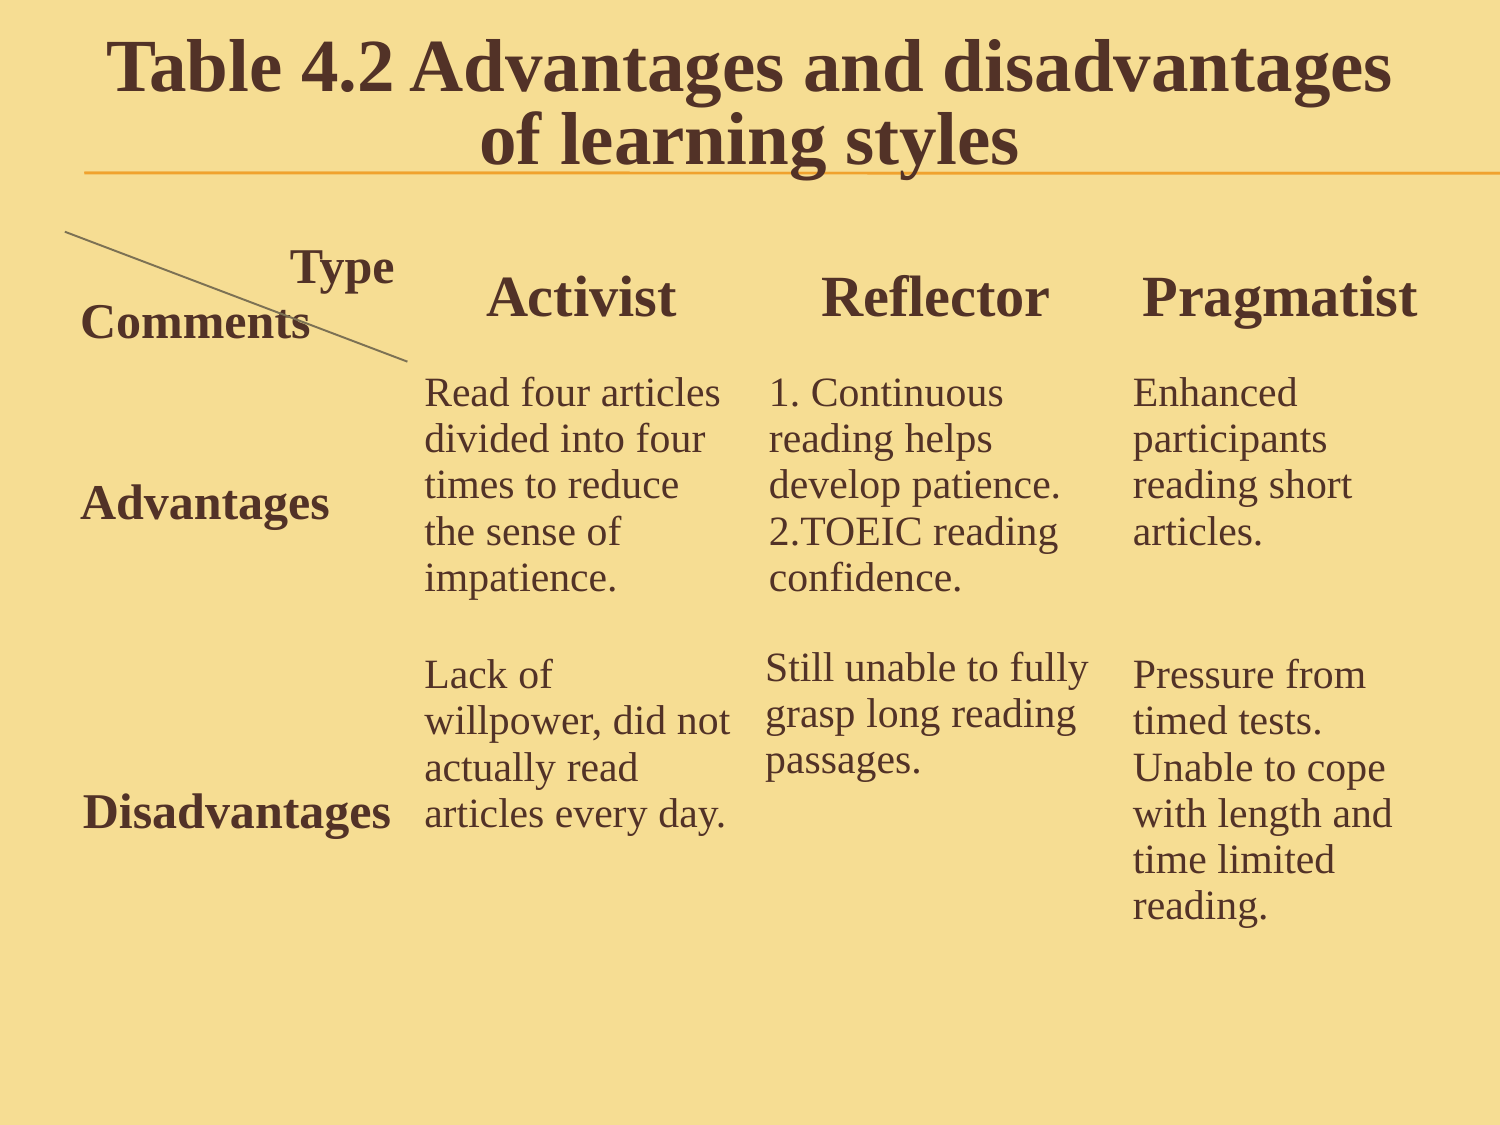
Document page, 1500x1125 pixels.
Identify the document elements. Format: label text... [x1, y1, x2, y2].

table_cell Advantages [65, 362, 409, 644]
table_header Pragmatist [1118, 232, 1443, 362]
title Table 4.2 Advantages and disadvantages of learning styles [0, 30, 1500, 183]
table_cell 1. Continuous reading helps develop patience. 2.TOEIC reading confidence. [754, 362, 1118, 644]
table_header Activist [409, 232, 754, 362]
table_cell Pressure from timed tests. Unable to cope with length and time limited reading. [1118, 644, 1443, 979]
table_cell Disadvantages [65, 644, 409, 979]
table_cell Lack of willpower, did not actually read articles every day. [409, 644, 754, 979]
table_header Reflector [754, 232, 1118, 362]
table_cell Enhanced participants reading short articles. [1118, 362, 1443, 644]
table_cell Still unable to fully grasp long reading passages. [754, 644, 1118, 979]
table_header Type Comments [65, 234, 402, 362]
table_cell Read four articles divided into four times to reduce the sense of impatience. [409, 362, 754, 644]
table_header Type Comments [71, 232, 409, 362]
